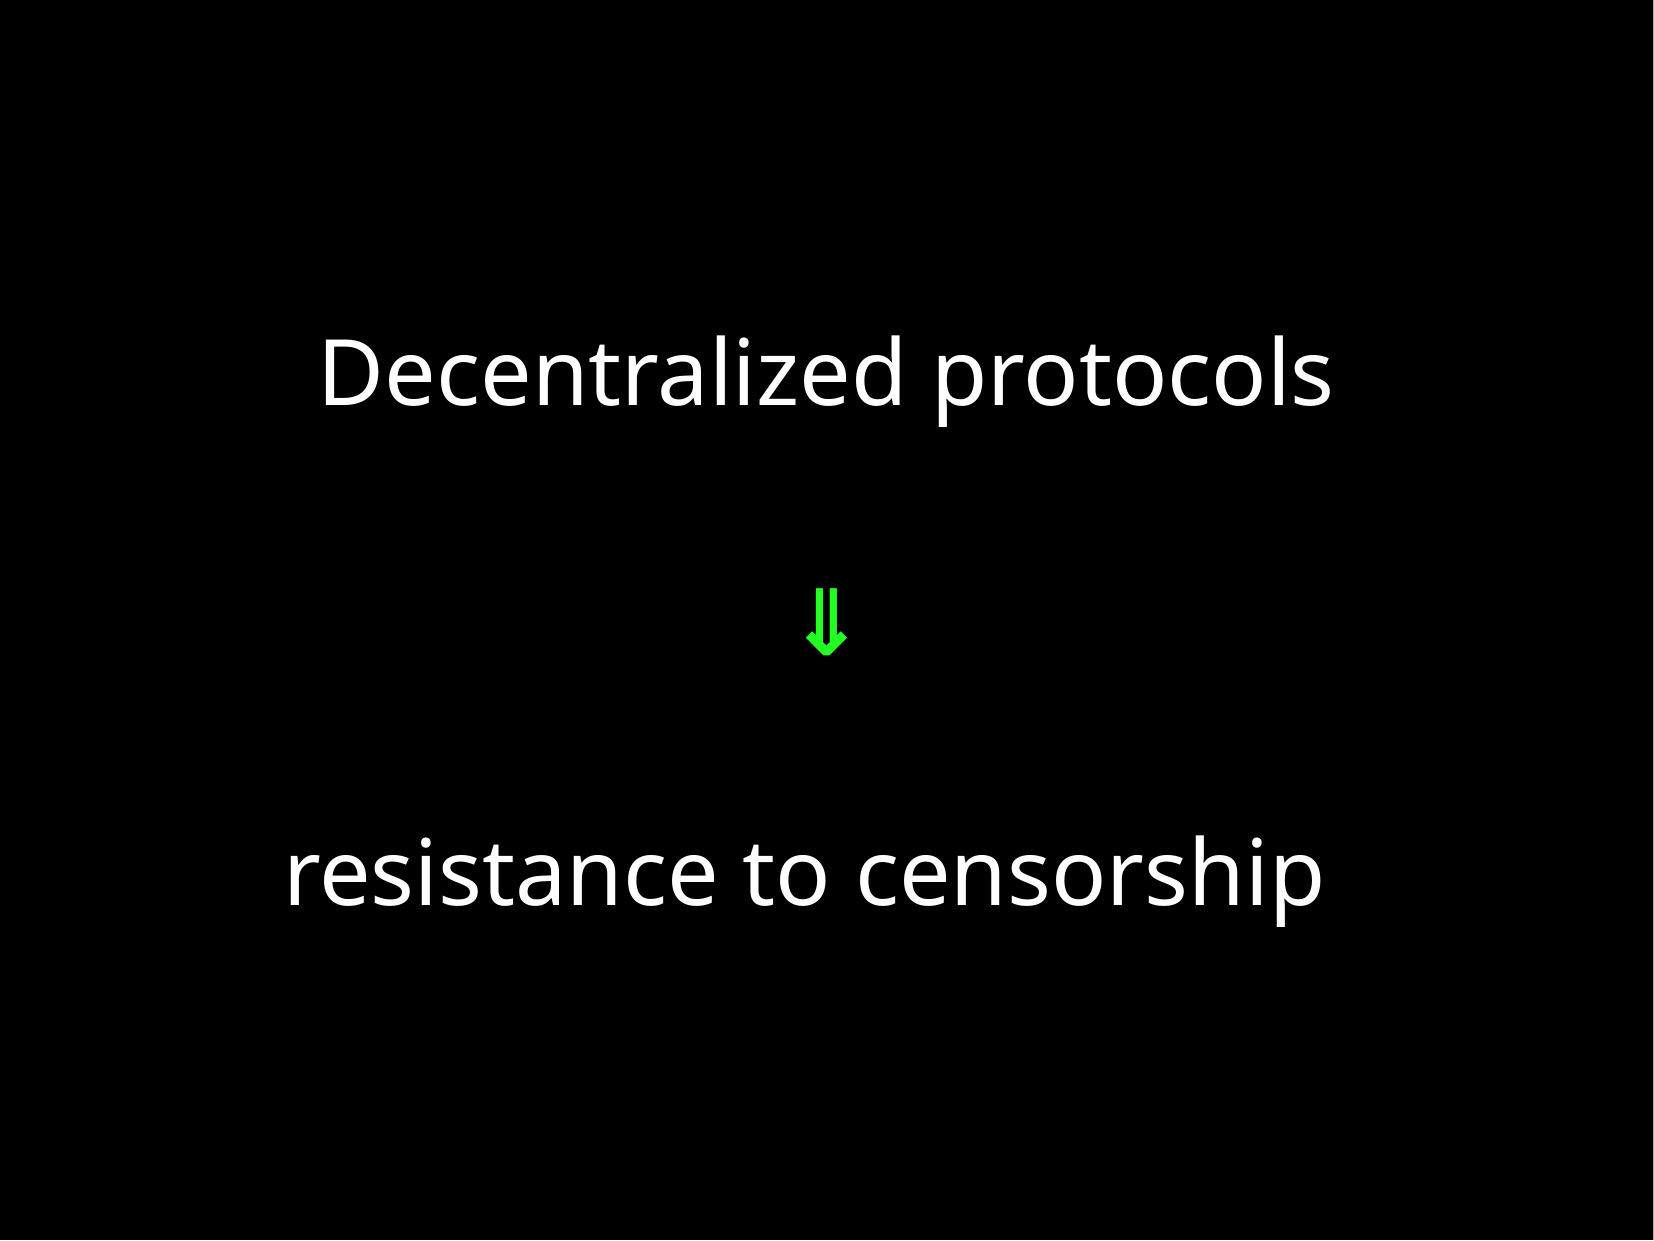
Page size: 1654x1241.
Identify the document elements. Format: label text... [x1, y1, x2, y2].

title Decentralized protocols ⇓ resistance to censorship? [82, 362, 1571, 879]
